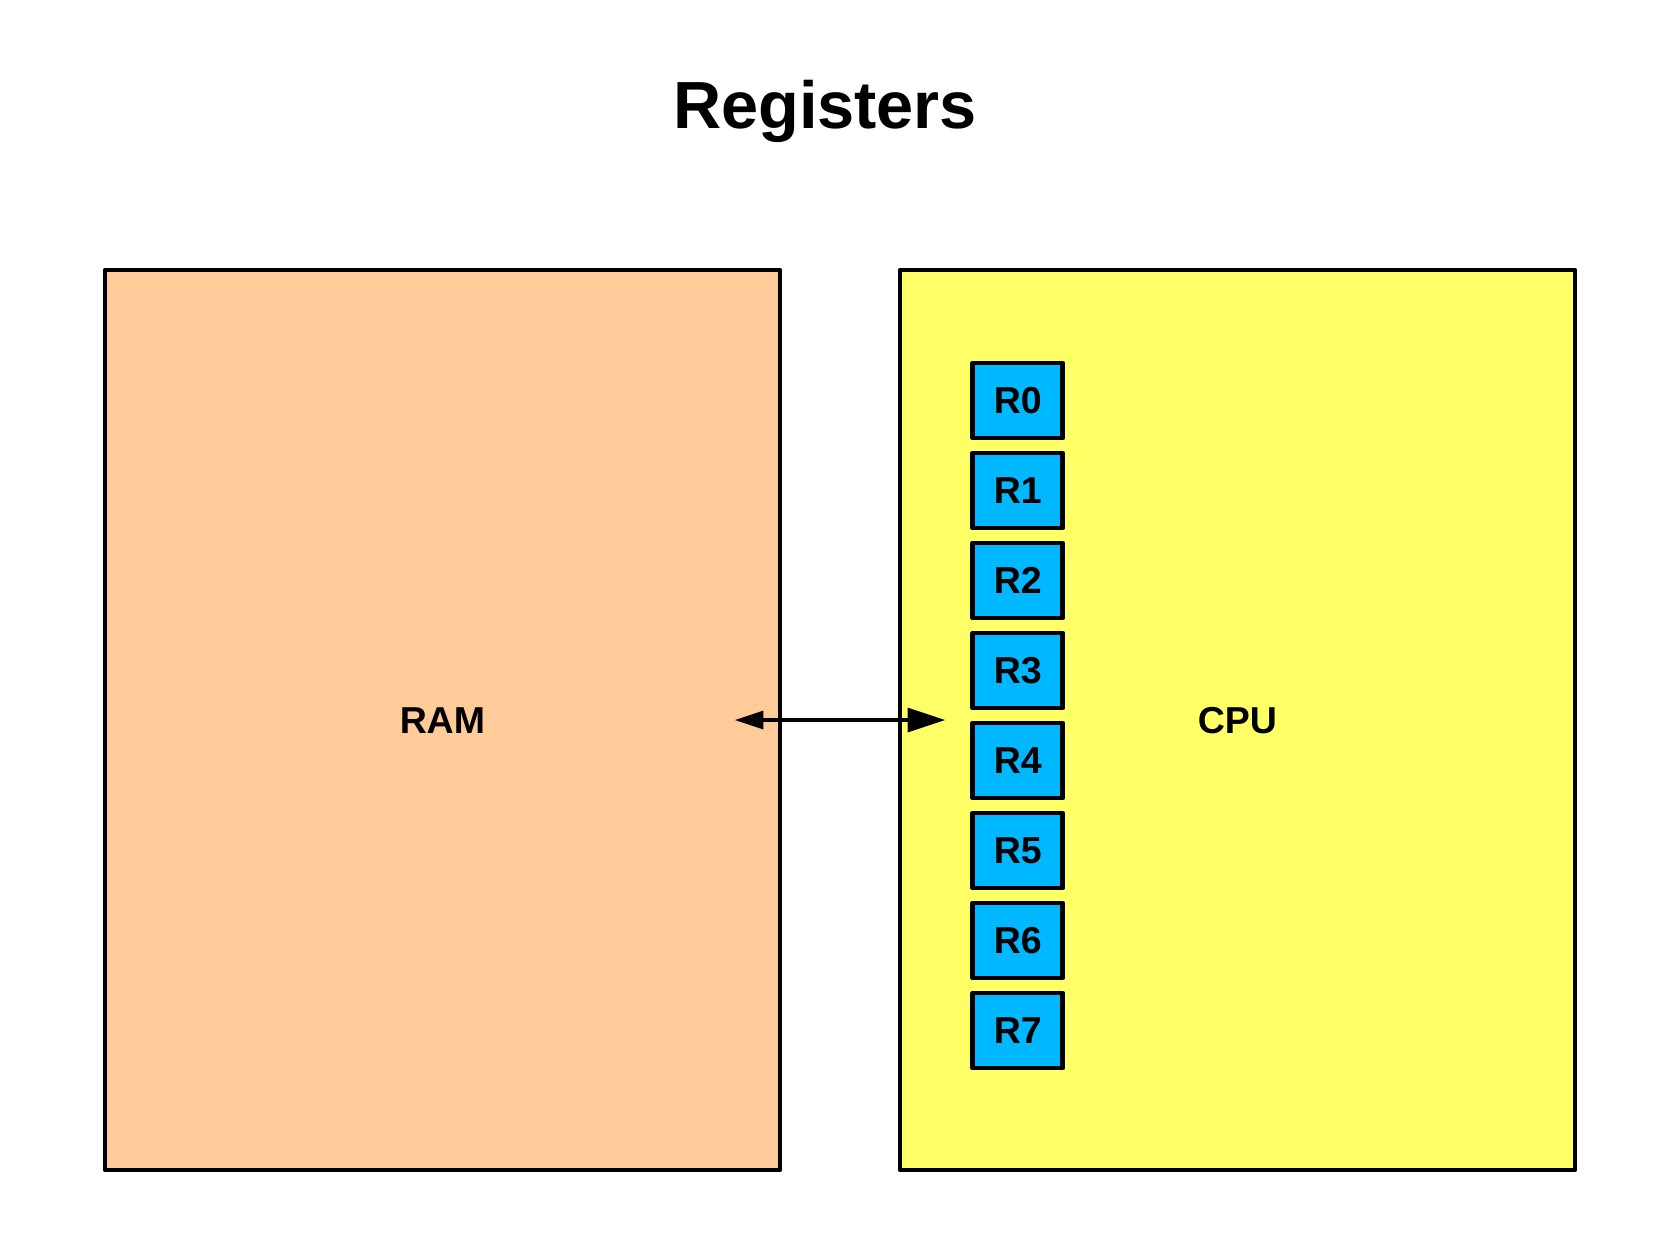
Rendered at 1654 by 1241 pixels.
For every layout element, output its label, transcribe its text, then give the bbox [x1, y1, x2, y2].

text_box RAM [105, 270, 781, 1171]
text_box R2 [972, 543, 1063, 619]
text_box R6 [972, 903, 1063, 979]
text_box R7 [972, 993, 1063, 1069]
text_box R4 [972, 723, 1063, 799]
text_box R1 [972, 453, 1063, 529]
text_box R3 [972, 633, 1063, 709]
title Registers [30, 30, 1621, 181]
text_box R5 [972, 813, 1063, 889]
text_box CPU [900, 270, 1576, 1171]
text_box R0 [972, 363, 1063, 439]
